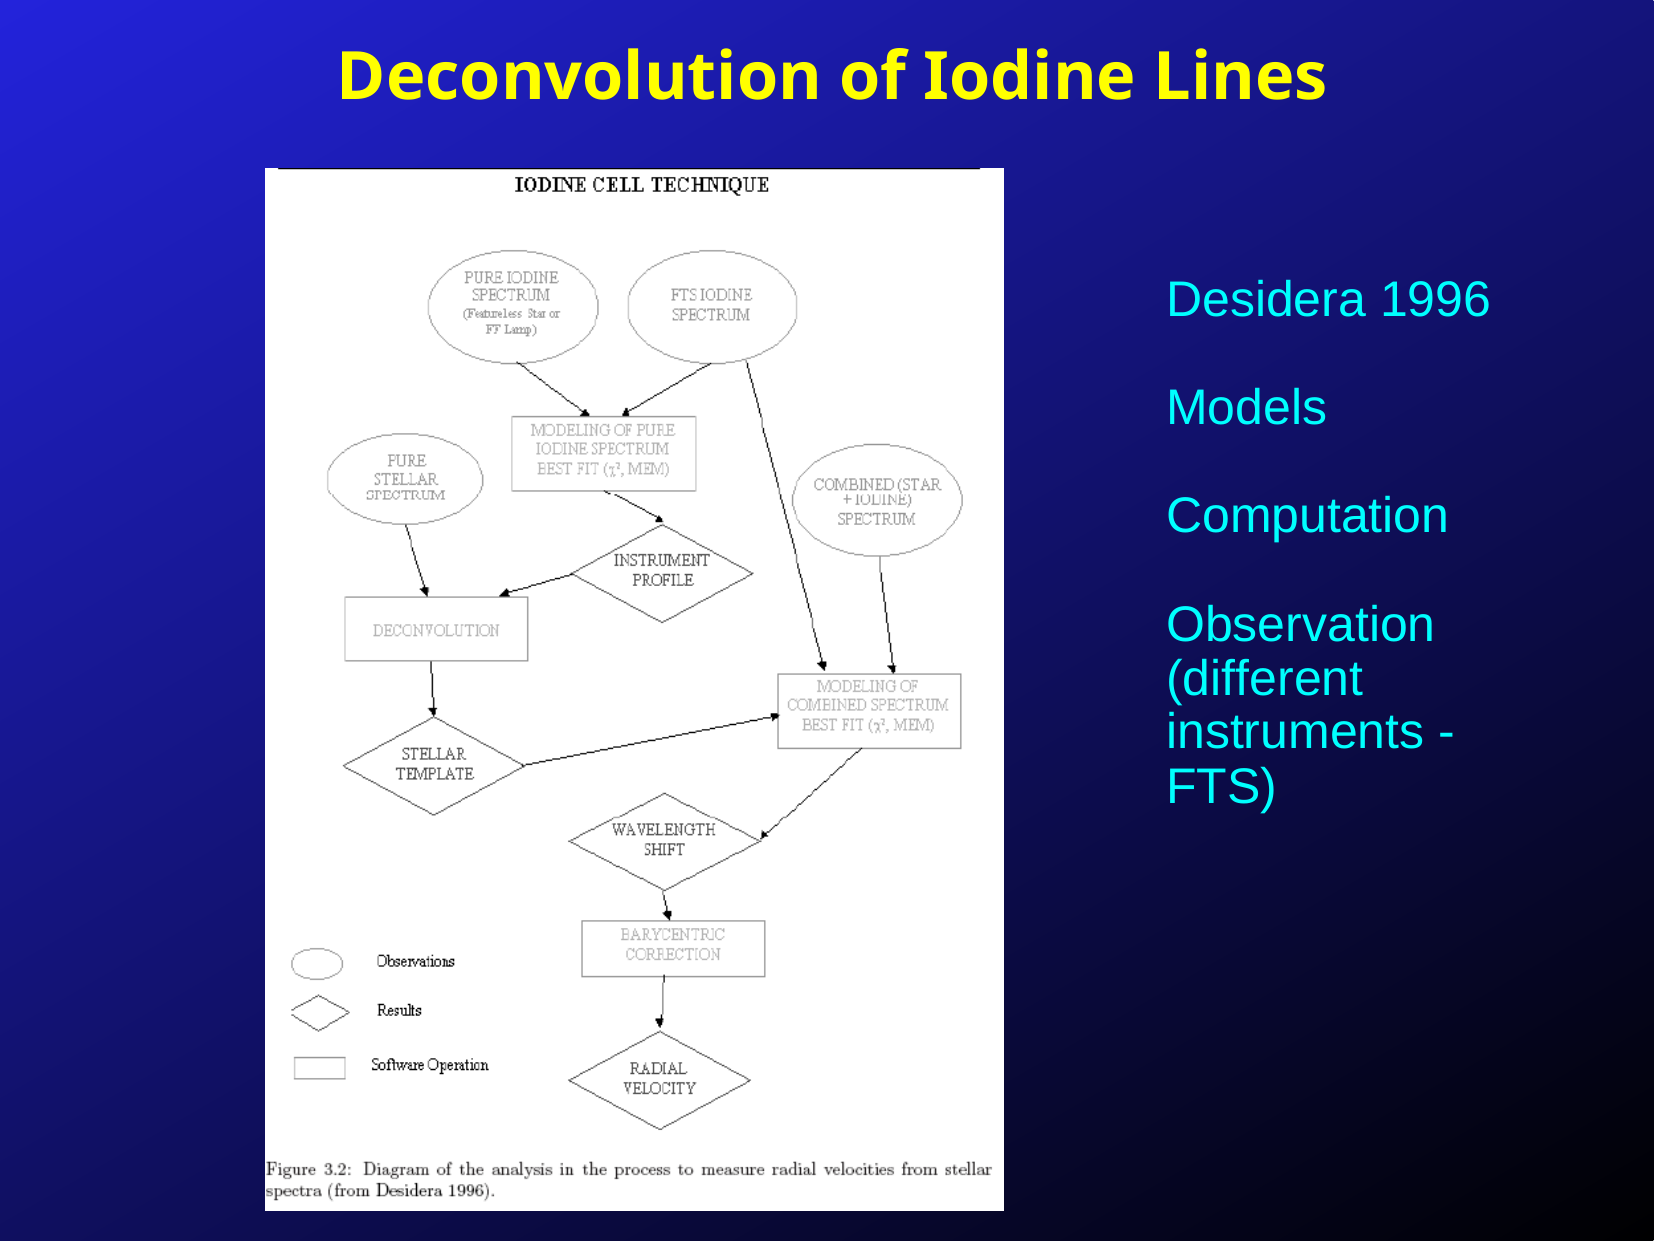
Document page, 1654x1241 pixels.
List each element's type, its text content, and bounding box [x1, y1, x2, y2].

text_box Desidera 1996 Models Computation Observation (different instruments - FTS) [1151, 265, 1595, 863]
title Deconvolution of Iodine Lines [88, 27, 1577, 119]
picture [265, 168, 1004, 1211]
